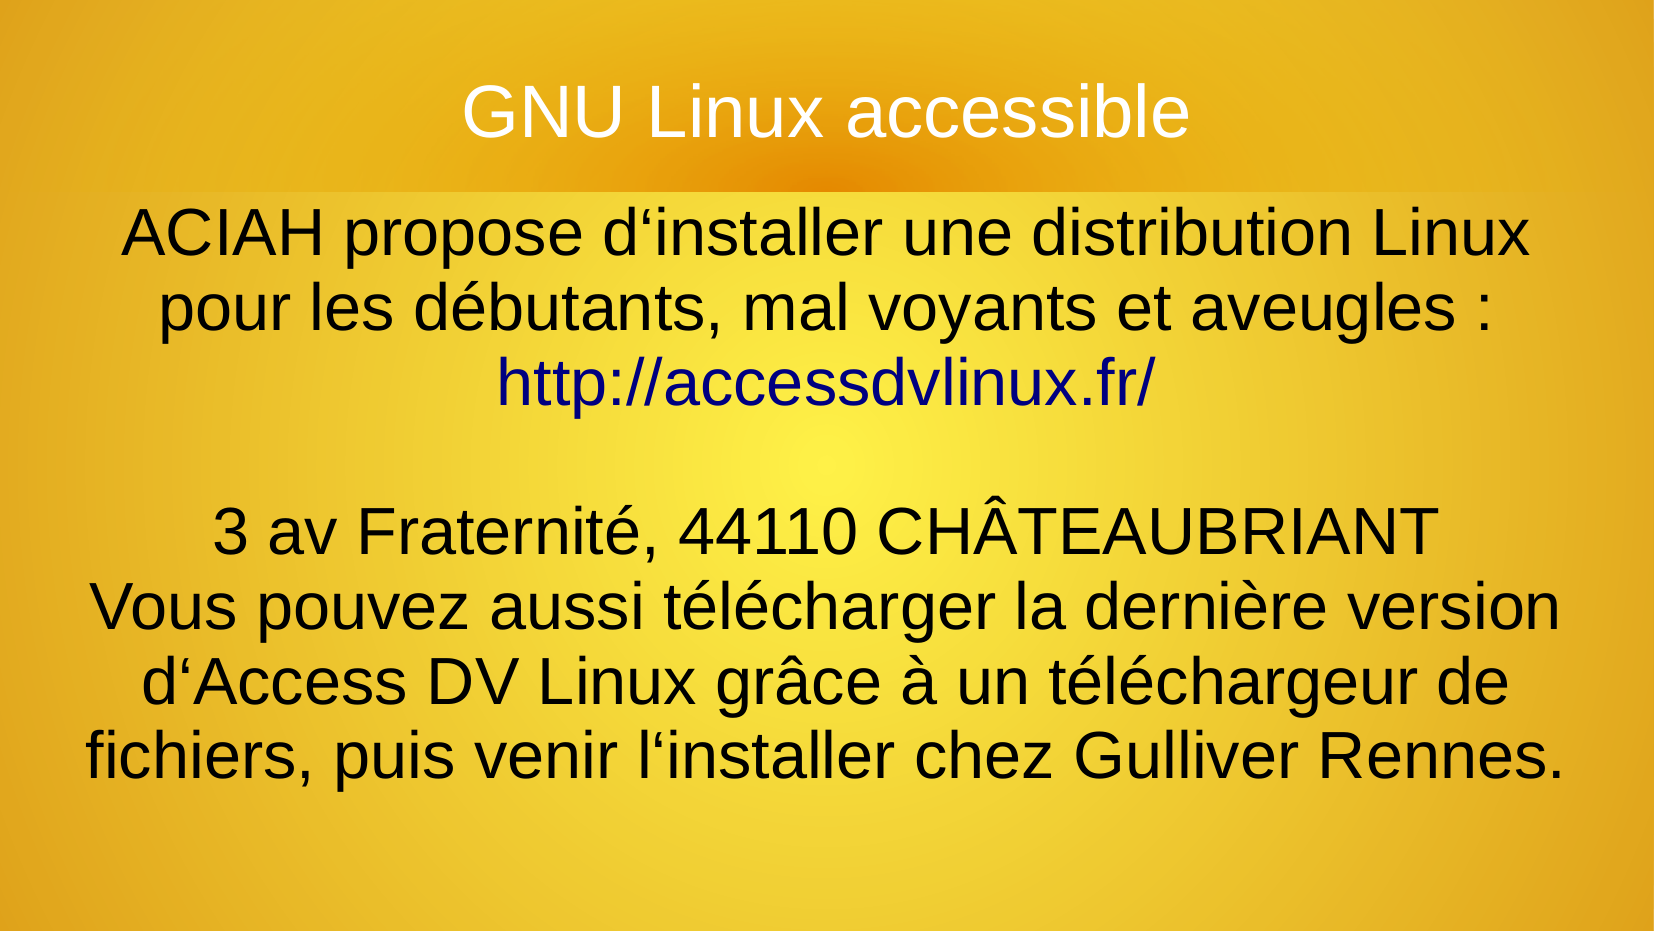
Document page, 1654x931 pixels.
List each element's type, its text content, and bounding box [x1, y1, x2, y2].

subtitle ACIAH propose d‘installer une distribution Linux pour les débutants, mal voyants et aveugles : http://accessdvlinux.fr/ 3 av Fraternité, 44110 CHÂTEAUBRIANT Vous pouvez aussi télécharger la dernière version d‘Access DV Linux grâce à un téléchargeur de fichiers, puis venir l‘installer chez Gulliver Rennes. [82, 167, 1571, 821]
title GNU Linux accessible [82, 35, 1571, 167]
